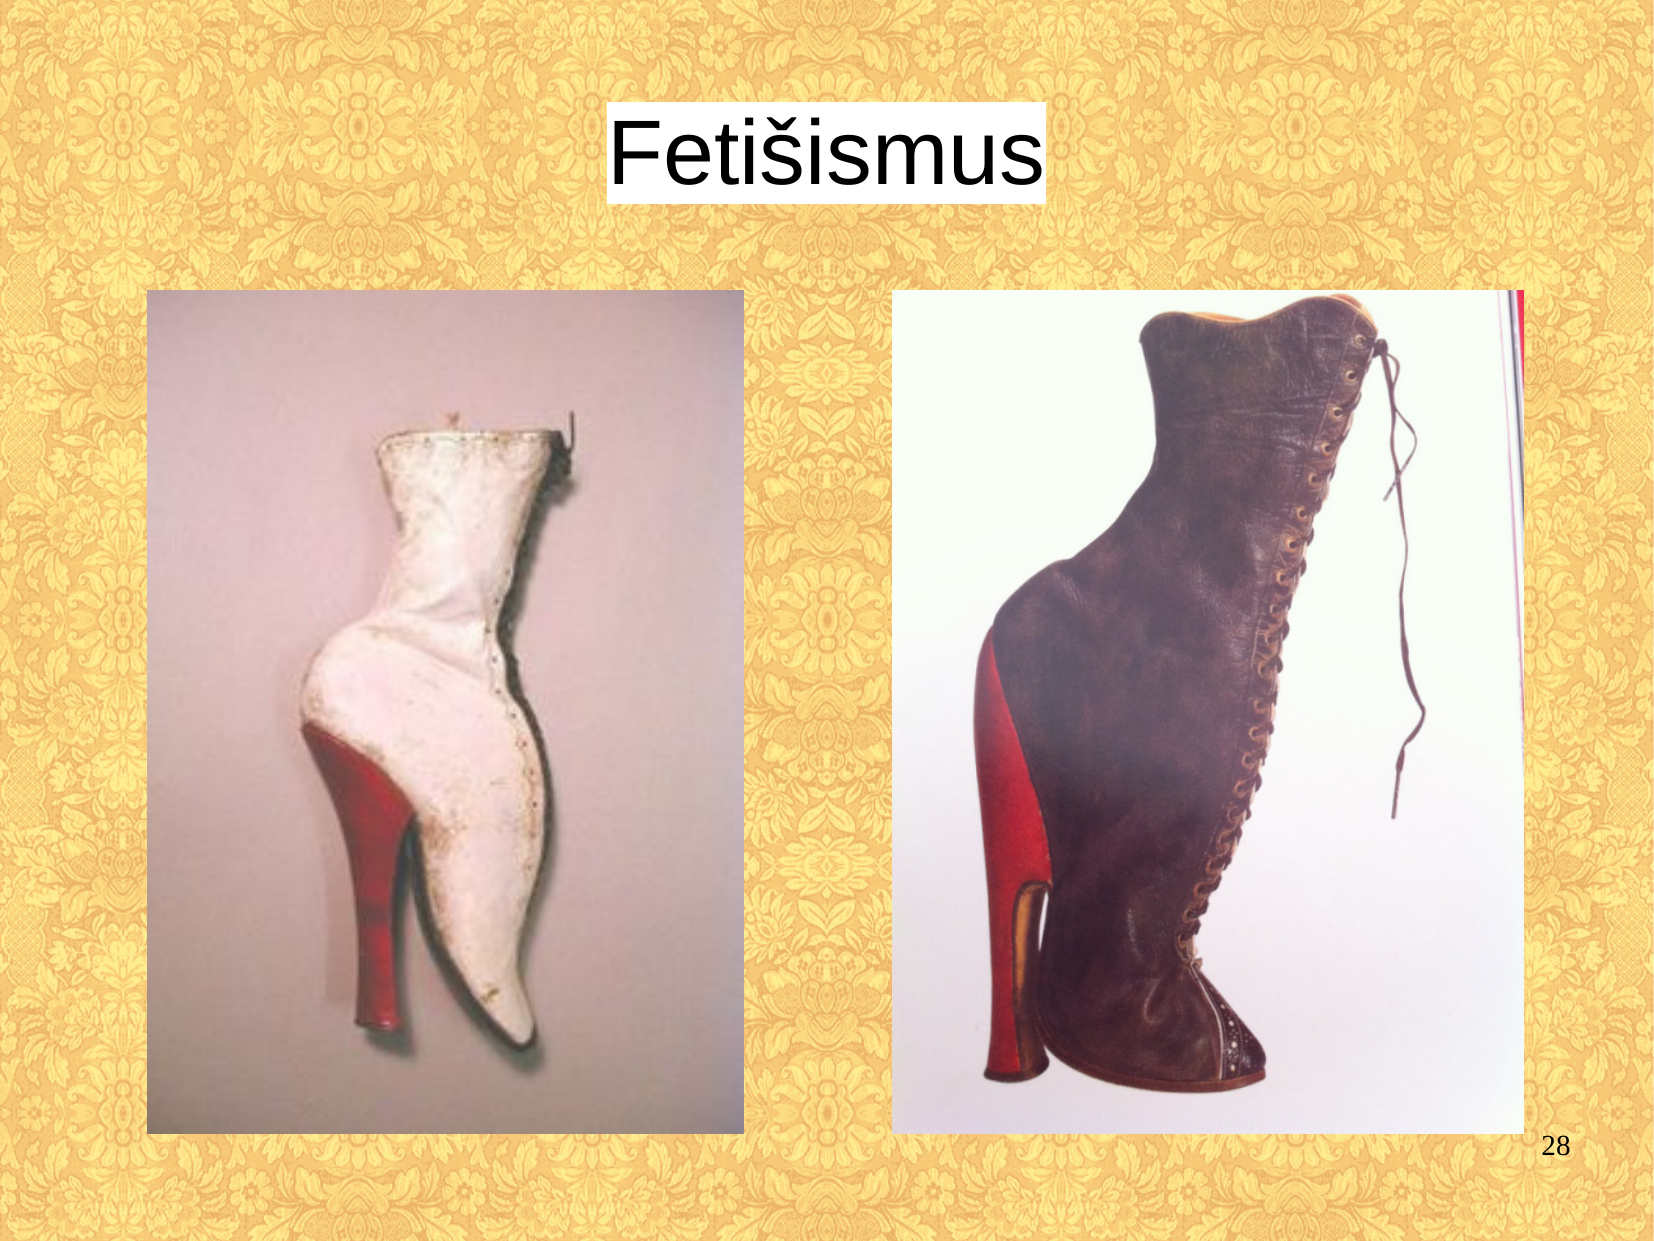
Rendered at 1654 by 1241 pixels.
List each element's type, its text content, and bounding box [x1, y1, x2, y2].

title Fetišismus [82, 49, 1571, 257]
picture [0, 0, 1654, 1241]
